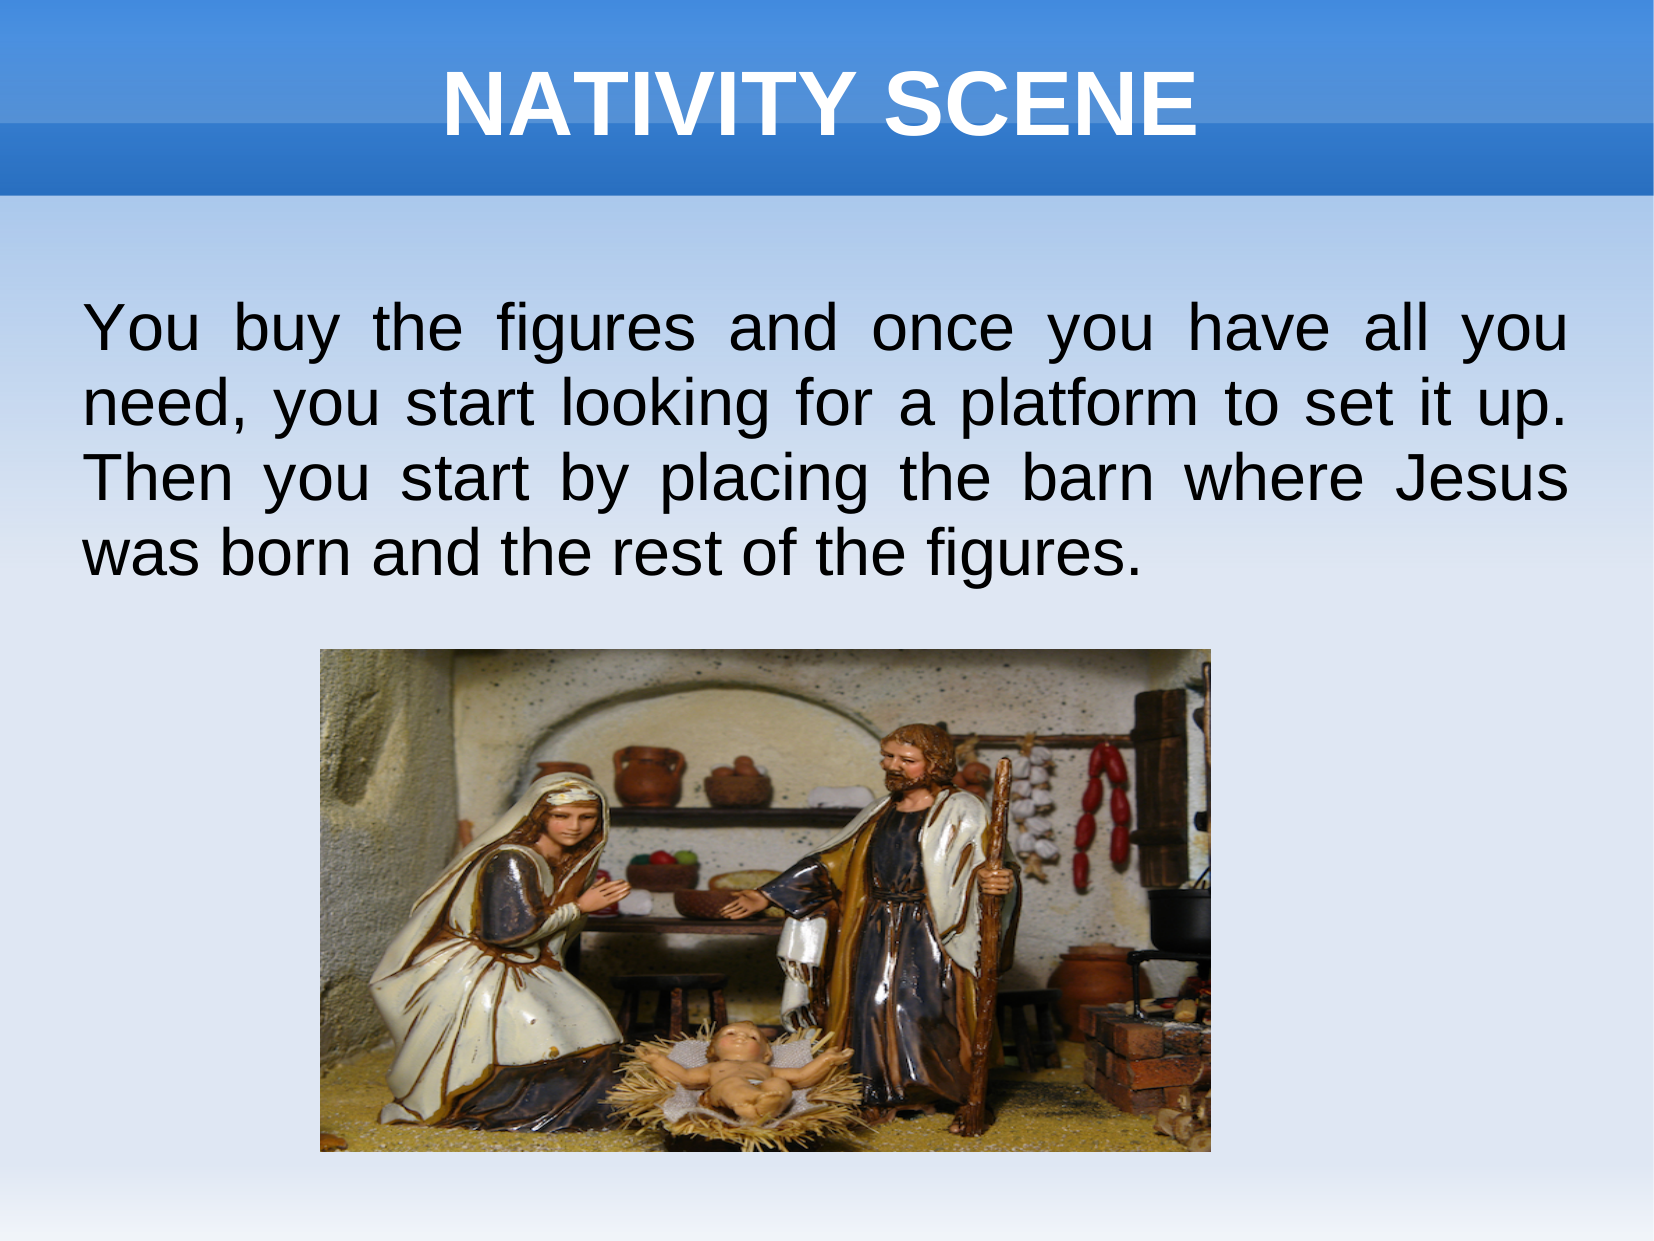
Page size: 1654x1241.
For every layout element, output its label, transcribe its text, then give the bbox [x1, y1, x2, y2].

list You buy the figures and once you have all you need, you start looking for a platform to set it up. Then you start by placing the barn where Jesus was born and the rest of the figures. [82, 290, 1571, 1109]
title NATIVITY SCENE [76, 0, 1565, 258]
picture [0, 0, 1654, 1241]
